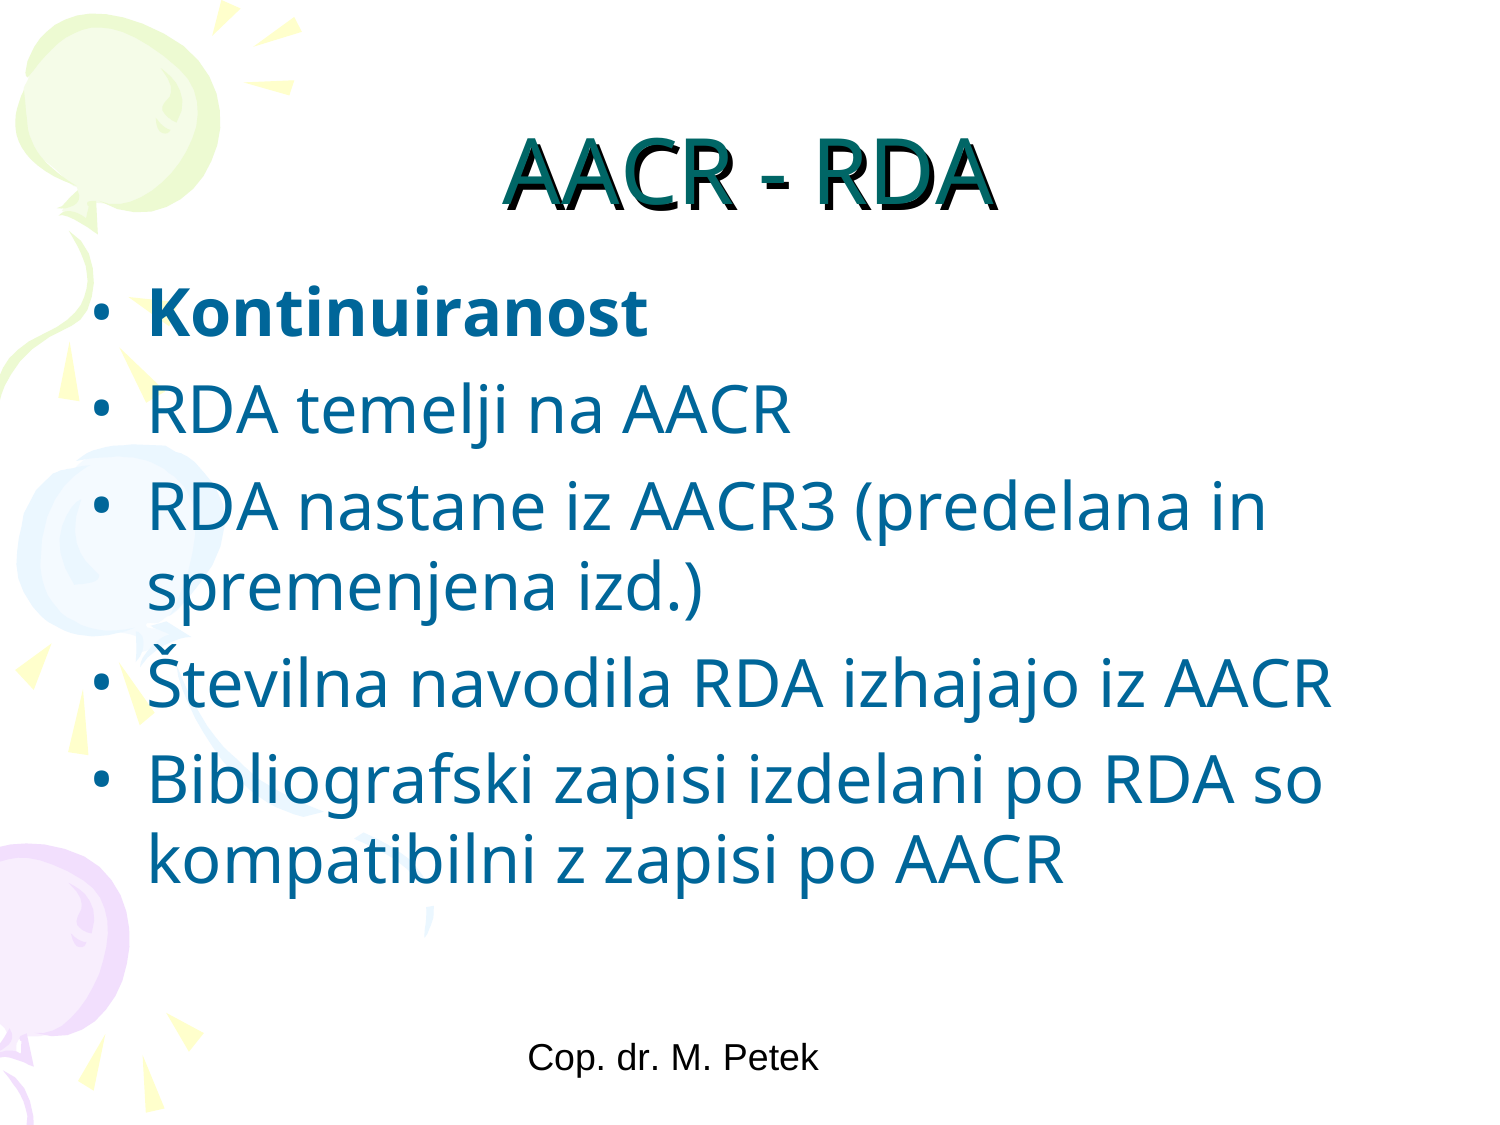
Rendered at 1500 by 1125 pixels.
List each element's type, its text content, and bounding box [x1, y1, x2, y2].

list Kontinuiranost RDA temelji na AACR RDA nastane iz AACR3 (predelana in spremenjena izd.) Številna navodila RDA izhajajo iz AACR Bibliografski zapisi izdelani po RDA so kompatibilni z zapisi po AACR [75, 262, 1426, 1101]
title AACR - RDA [72, 16, 1426, 233]
